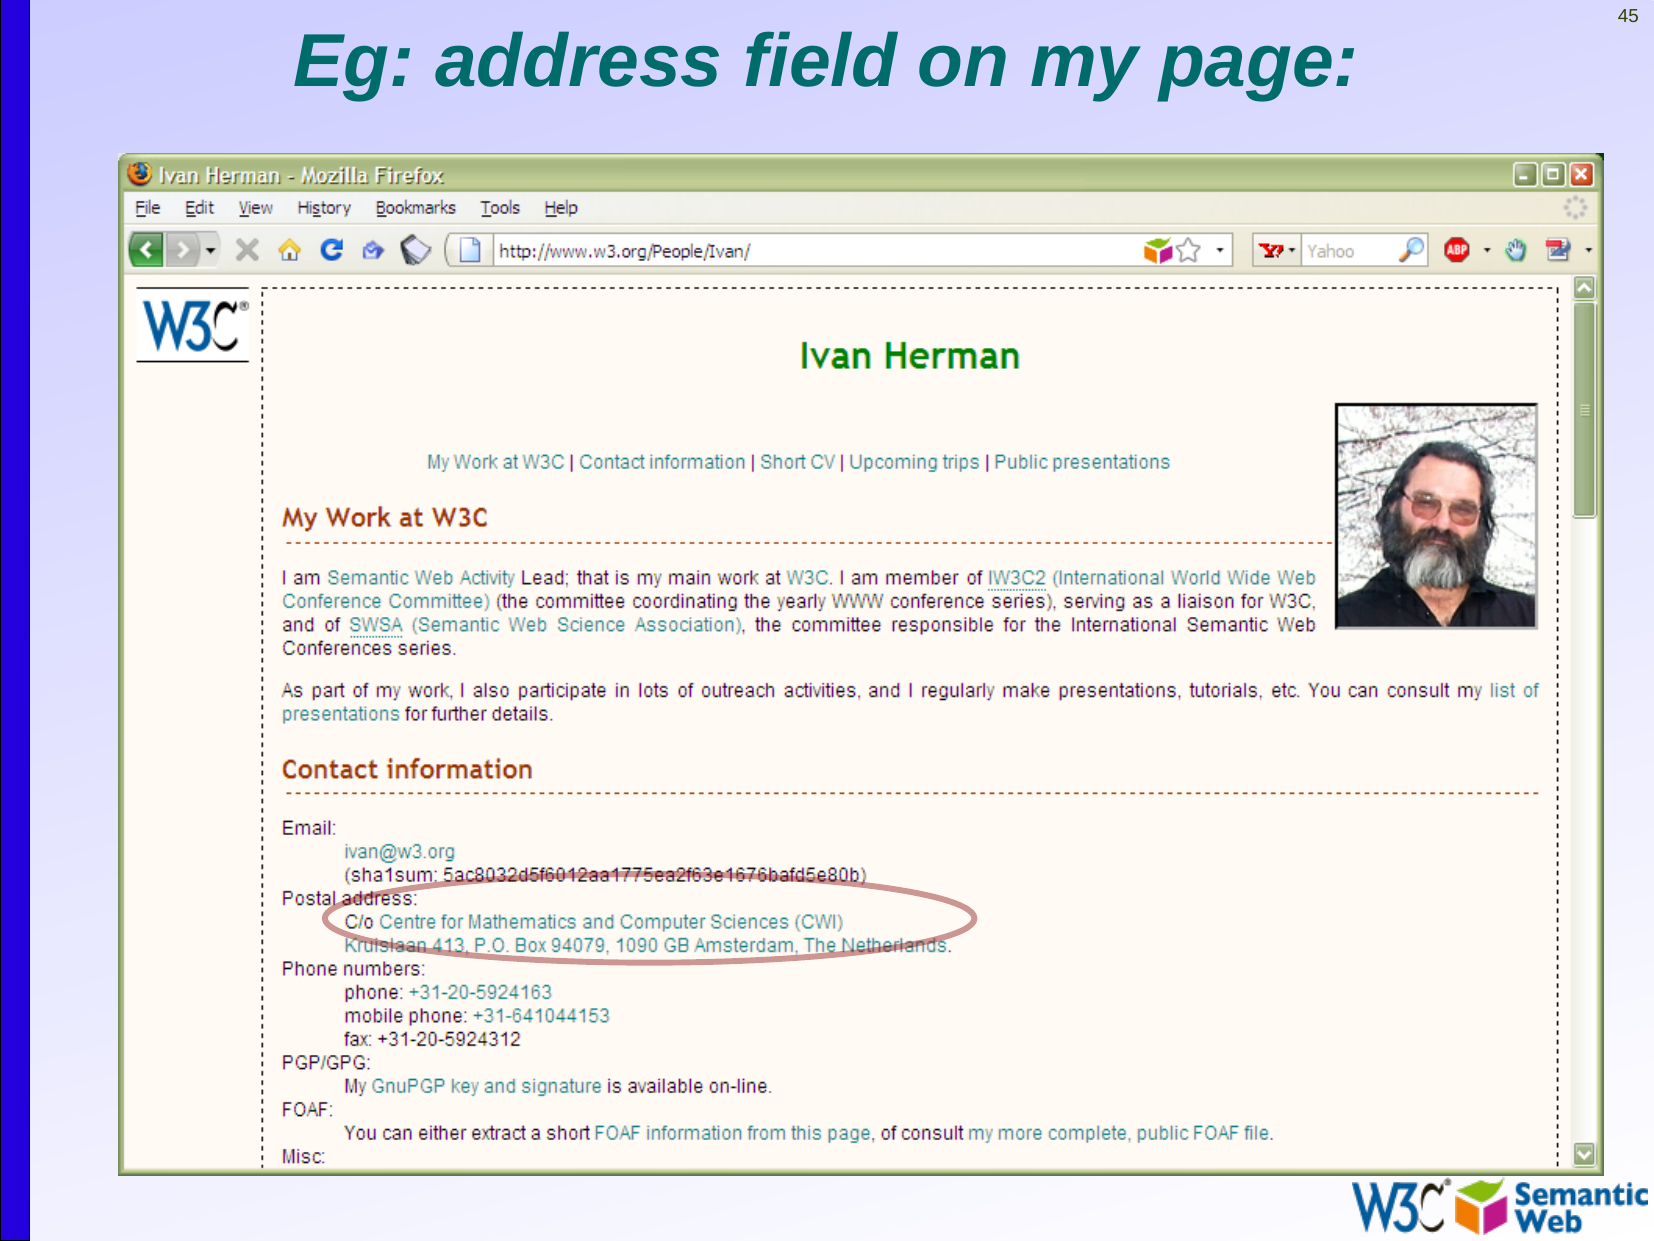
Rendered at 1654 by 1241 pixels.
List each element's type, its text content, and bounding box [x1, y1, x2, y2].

picture [118, 153, 1648, 1235]
title Eg: address field on my page: [0, 0, 1654, 119]
